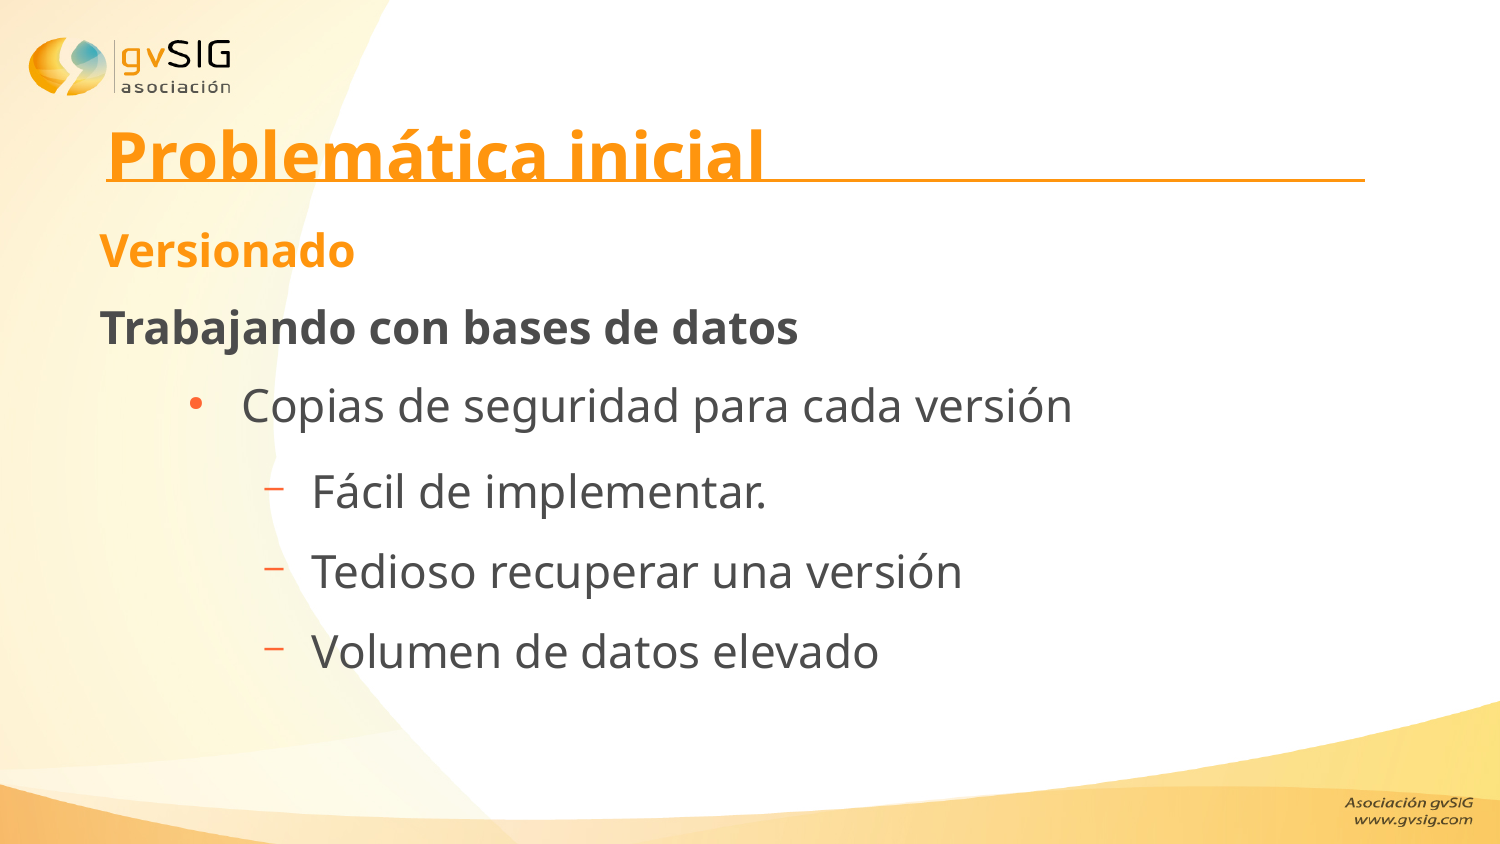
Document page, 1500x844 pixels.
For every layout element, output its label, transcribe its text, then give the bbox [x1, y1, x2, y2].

list Versionado Trabajando con bases de datos Copias de seguridad para cada versión Fácil de implementar. Tedioso recuperar una versión Volumen de datos elevado [99, 218, 1418, 700]
title Problemática inicial [106, 115, 1457, 193]
picture [0, 0, 1500, 844]
